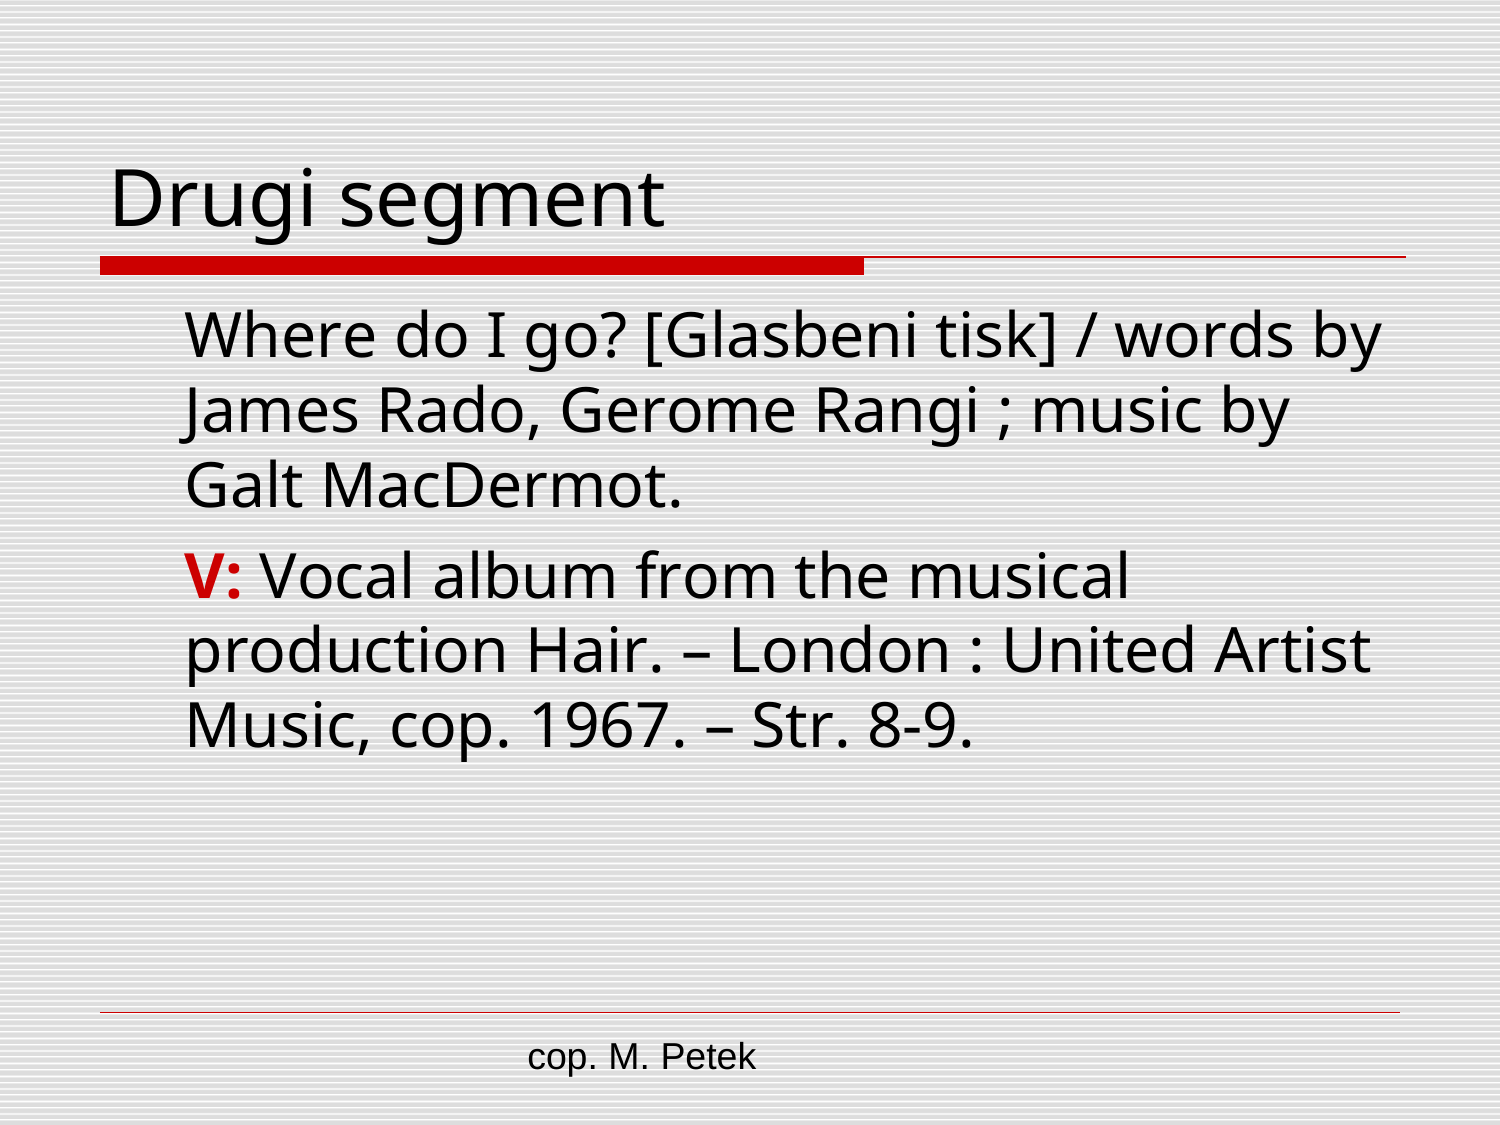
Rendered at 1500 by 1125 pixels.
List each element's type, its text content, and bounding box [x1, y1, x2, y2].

picture [0, 0, 1500, 1125]
list Where do I go? [Glasbeni tisk] / words by James Rado, Gerome Rangi ; music by Galt MacDermot. V: Vocal album from the musical production Hair. – London : United Artist Music, cop. 1967. – Str. 8-9. [92, 287, 1406, 988]
title Drugi segment [94, 49, 1407, 250]
